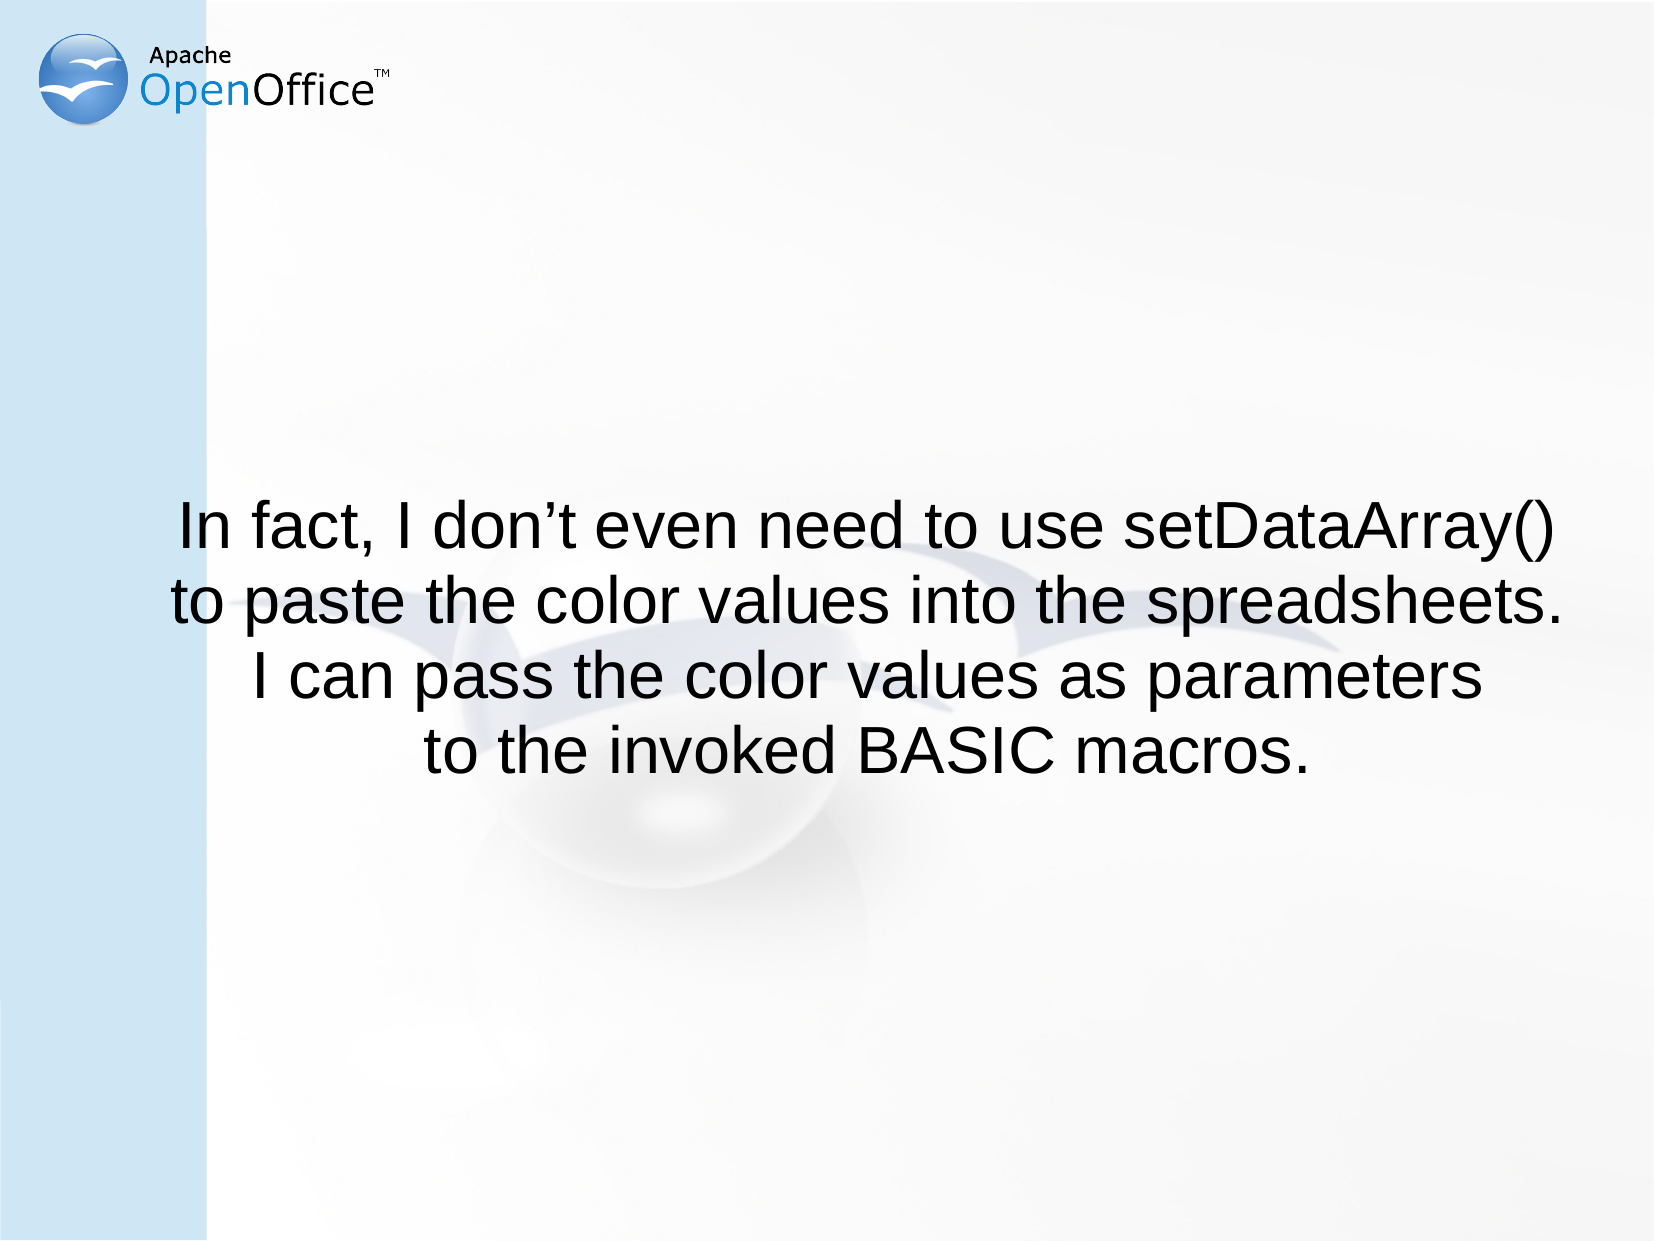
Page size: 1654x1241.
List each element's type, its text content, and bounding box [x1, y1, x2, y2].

subtitle In fact, I don’t even need to use setDataArray() to paste the color values into the spreadsheets. I can pass the color values as parameters to the invoked BASIC macros. [165, 108, 1571, 1168]
picture [35, 2, 1654, 1241]
